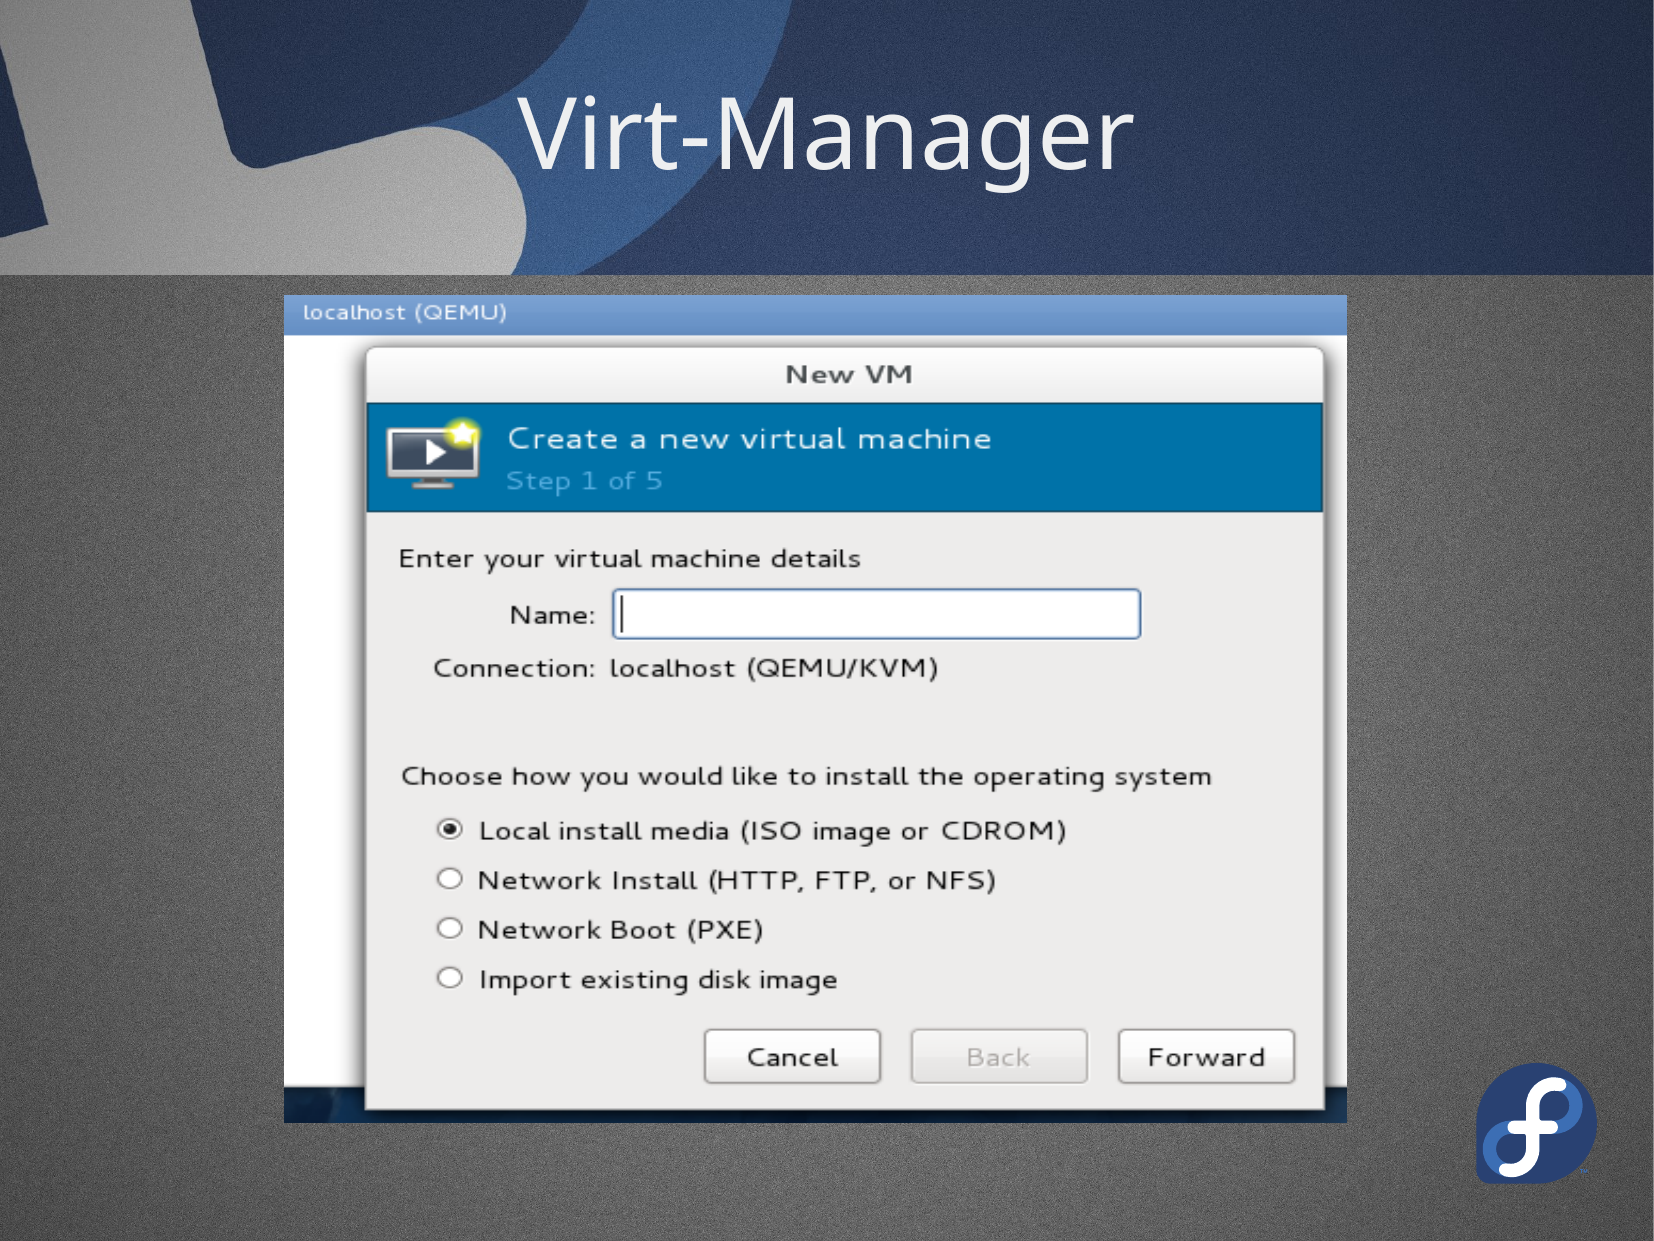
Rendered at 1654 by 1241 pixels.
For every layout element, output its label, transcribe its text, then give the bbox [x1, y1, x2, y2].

picture [0, 0, 1654, 1241]
text_box Virt-Manager [88, 29, 1565, 237]
